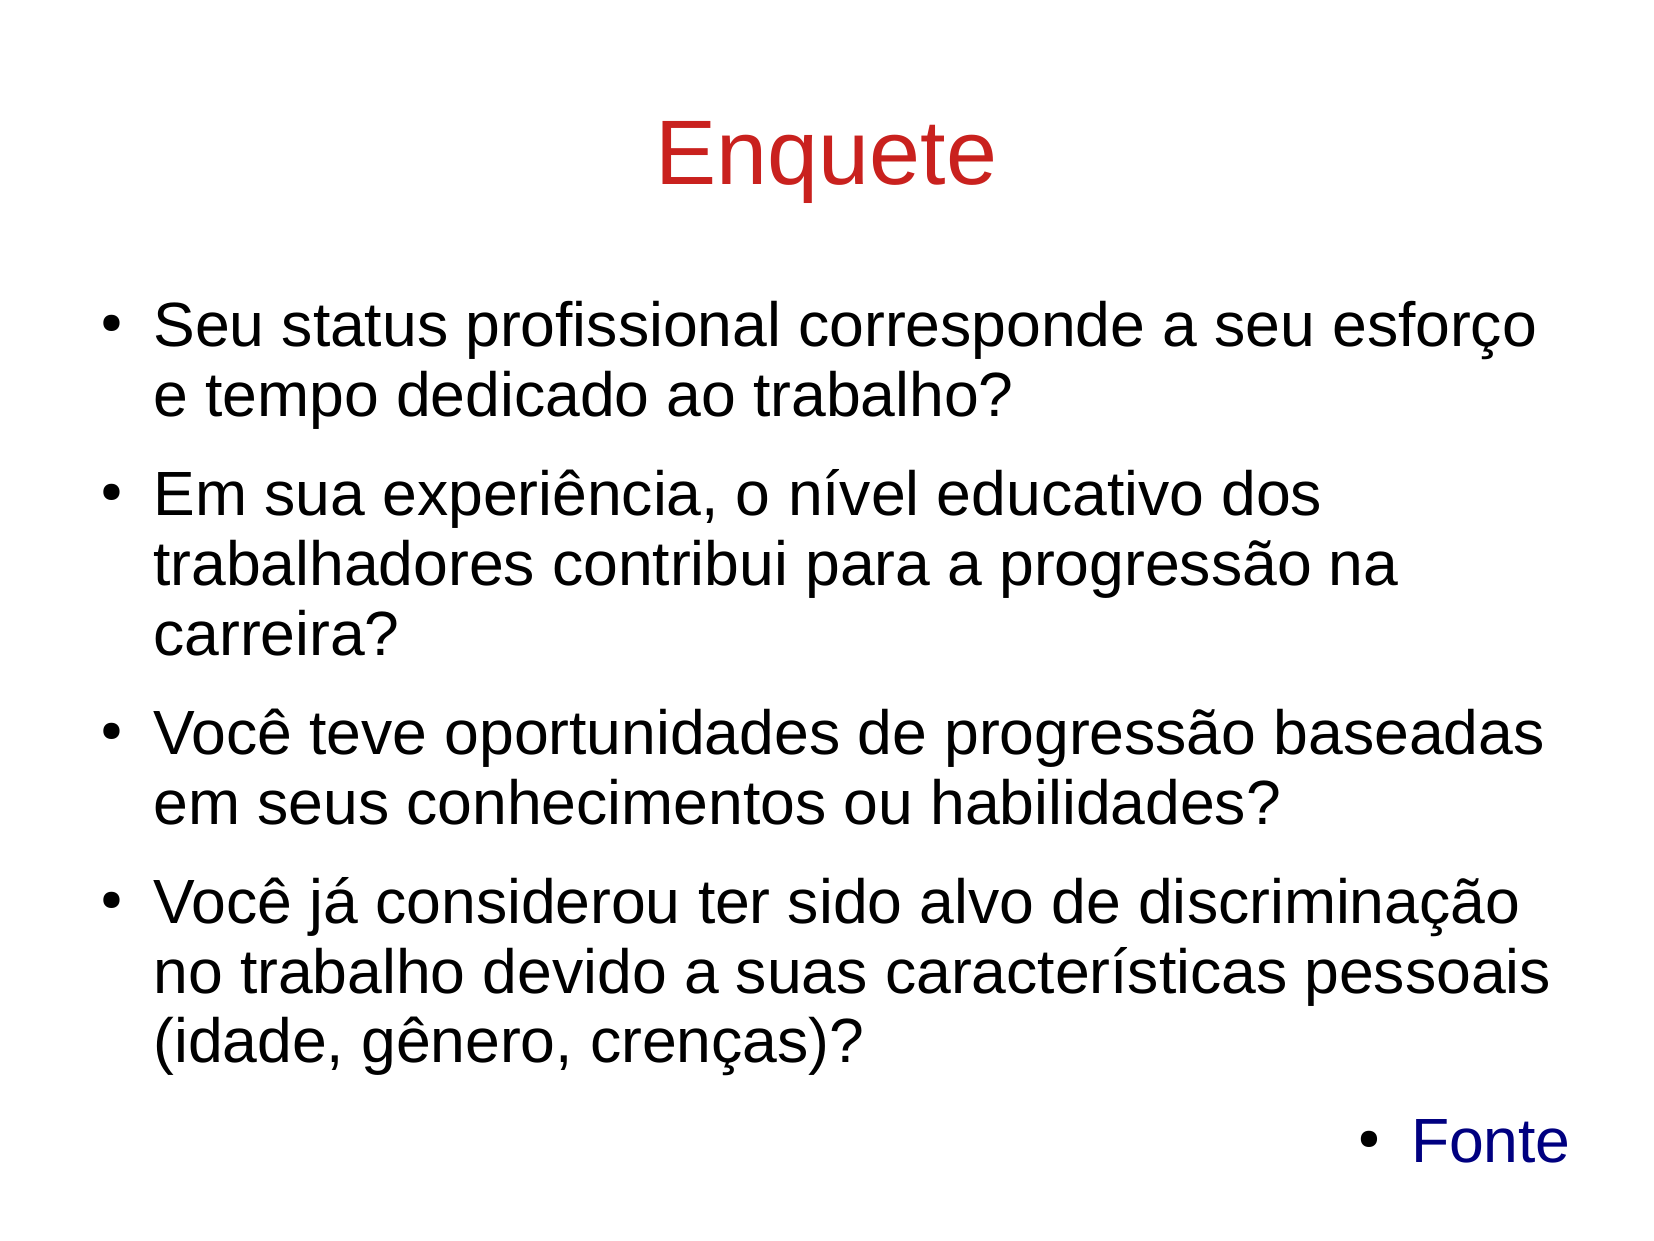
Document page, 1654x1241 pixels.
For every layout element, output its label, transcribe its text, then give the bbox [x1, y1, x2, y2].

list Seu status profissional corresponde a seu esforço e tempo dedicado ao trabalho? Em sua experiência, o nível educativo dos trabalhadores contribui para a progressão na carreira? Você teve oportunidades de progressão baseadas em seus conhecimentos ou habilidades? Você já considerou ter sido alvo de discriminação no trabalho devido a suas características pessoais (idade, gênero, crenças)? Fonte [82, 290, 1571, 1176]
title Enquete [82, 49, 1571, 257]
